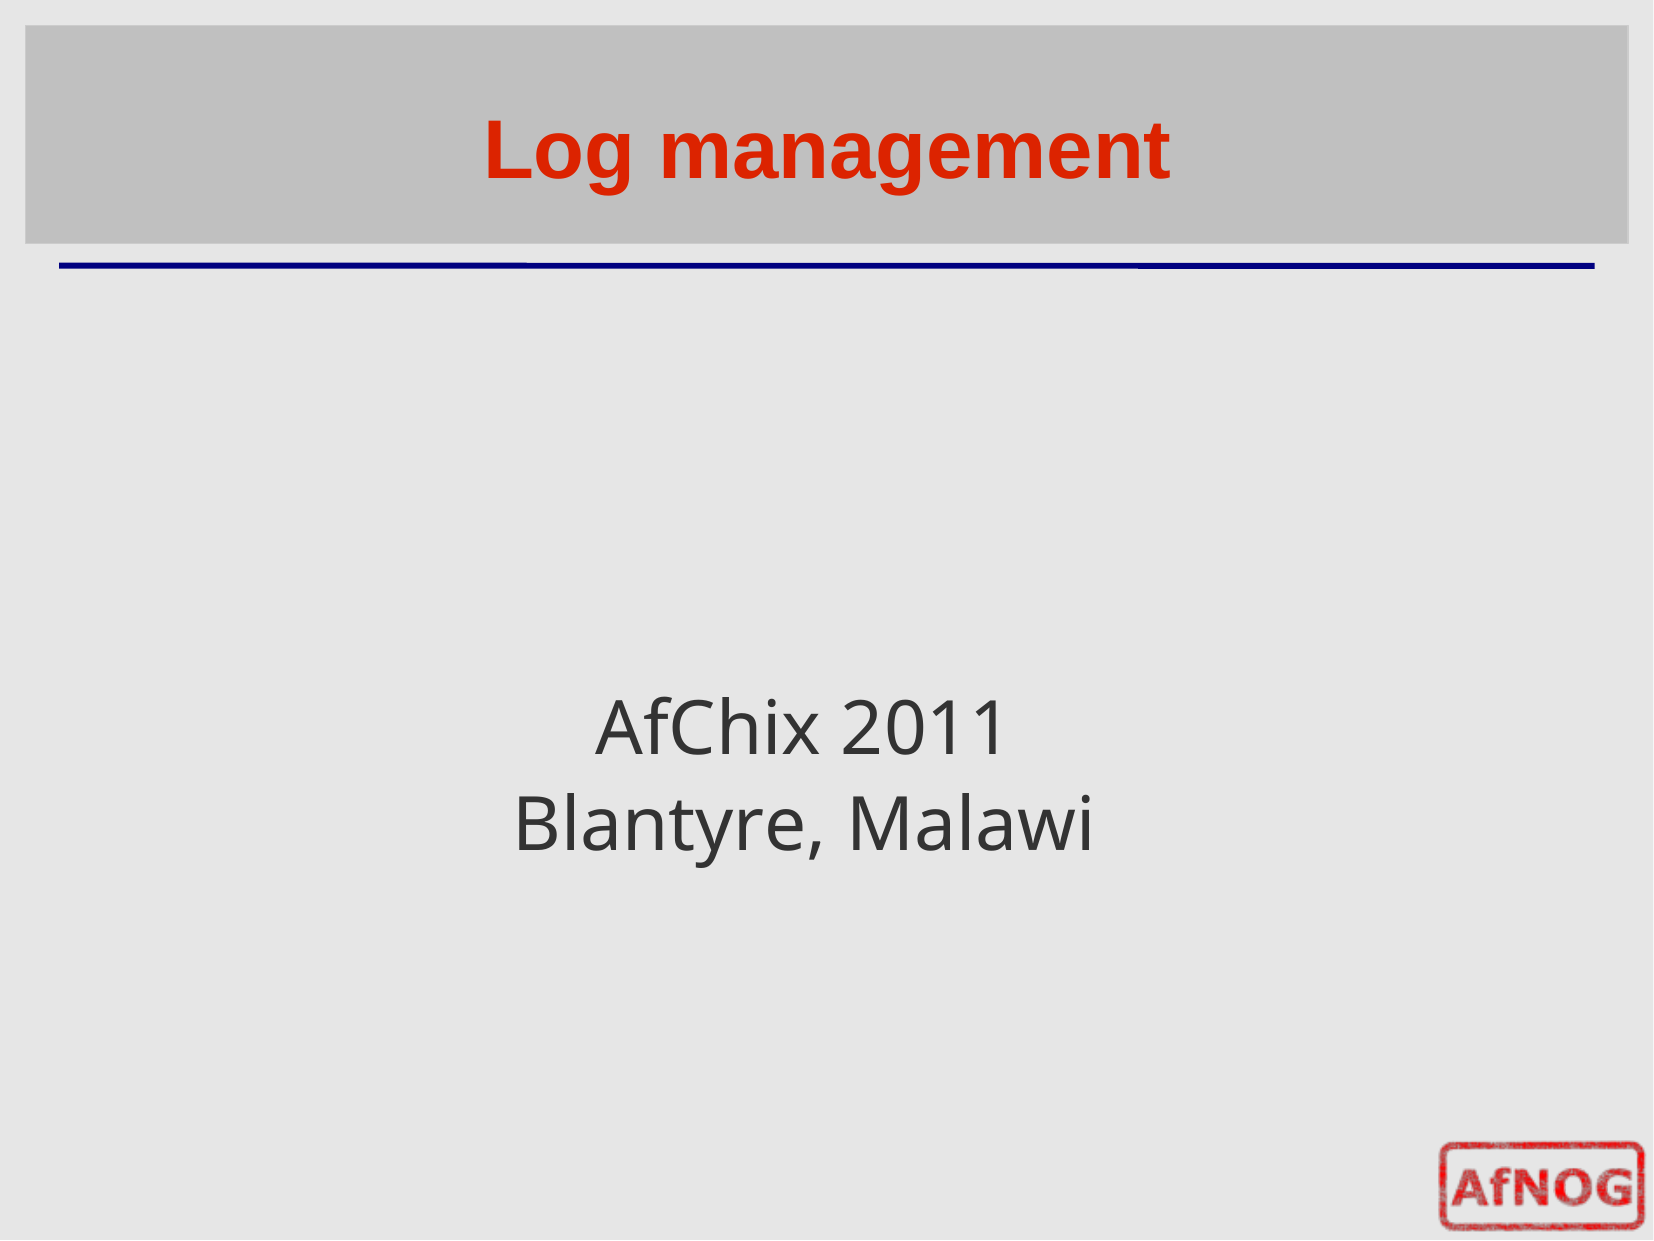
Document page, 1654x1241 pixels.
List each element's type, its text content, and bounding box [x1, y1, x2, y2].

text_box [25, 25, 1629, 244]
text_box [1437, 1139, 1648, 1235]
list AfChix 2011 Blantyre, Malawi [84, 264, 1524, 1148]
title Log management [121, 34, 1534, 265]
